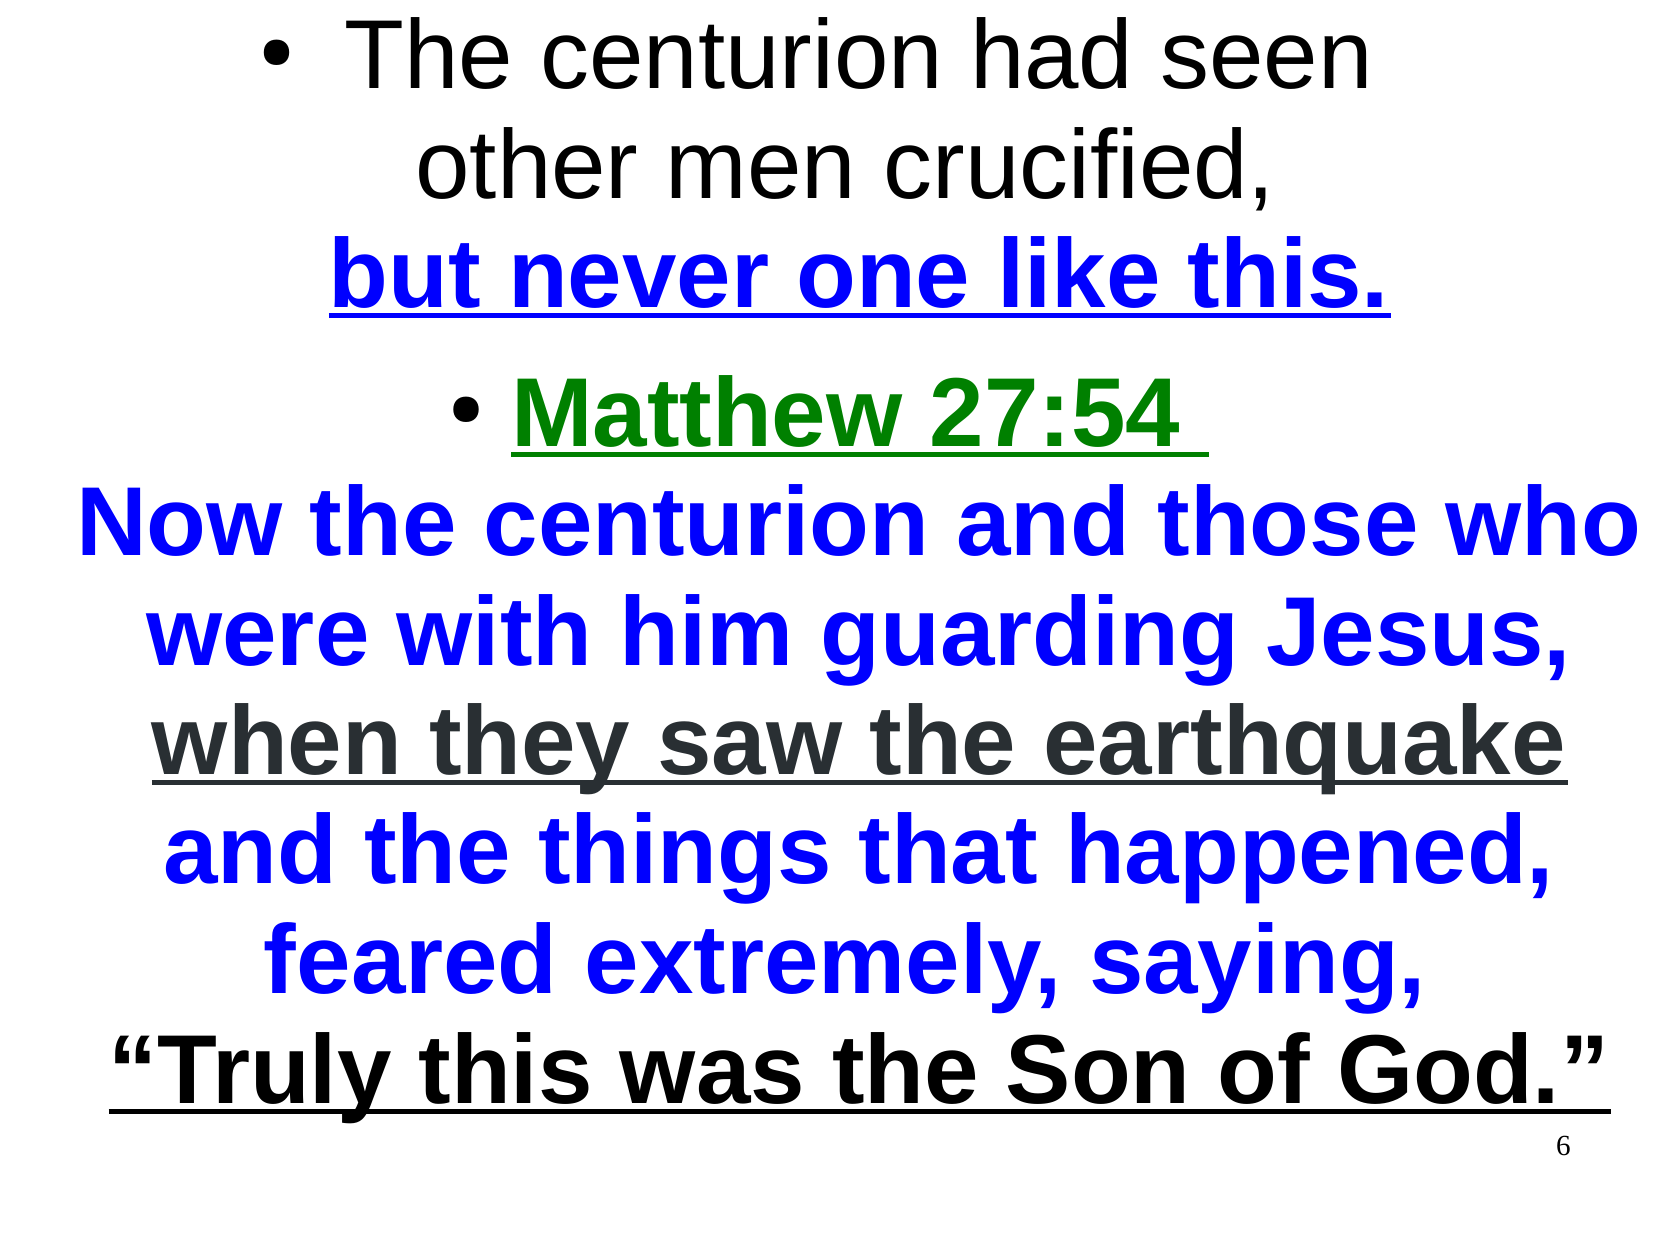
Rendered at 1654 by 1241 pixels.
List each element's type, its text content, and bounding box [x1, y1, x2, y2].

list The centurion had seen other men crucified, but never one like this. Matthew 27:54 Now the centurion and those who were with him guarding Jesus, when they saw the earthquake and the things that happened, feared extremely, saying, “Truly this was the Son of God.” [0, 0, 1651, 1238]
